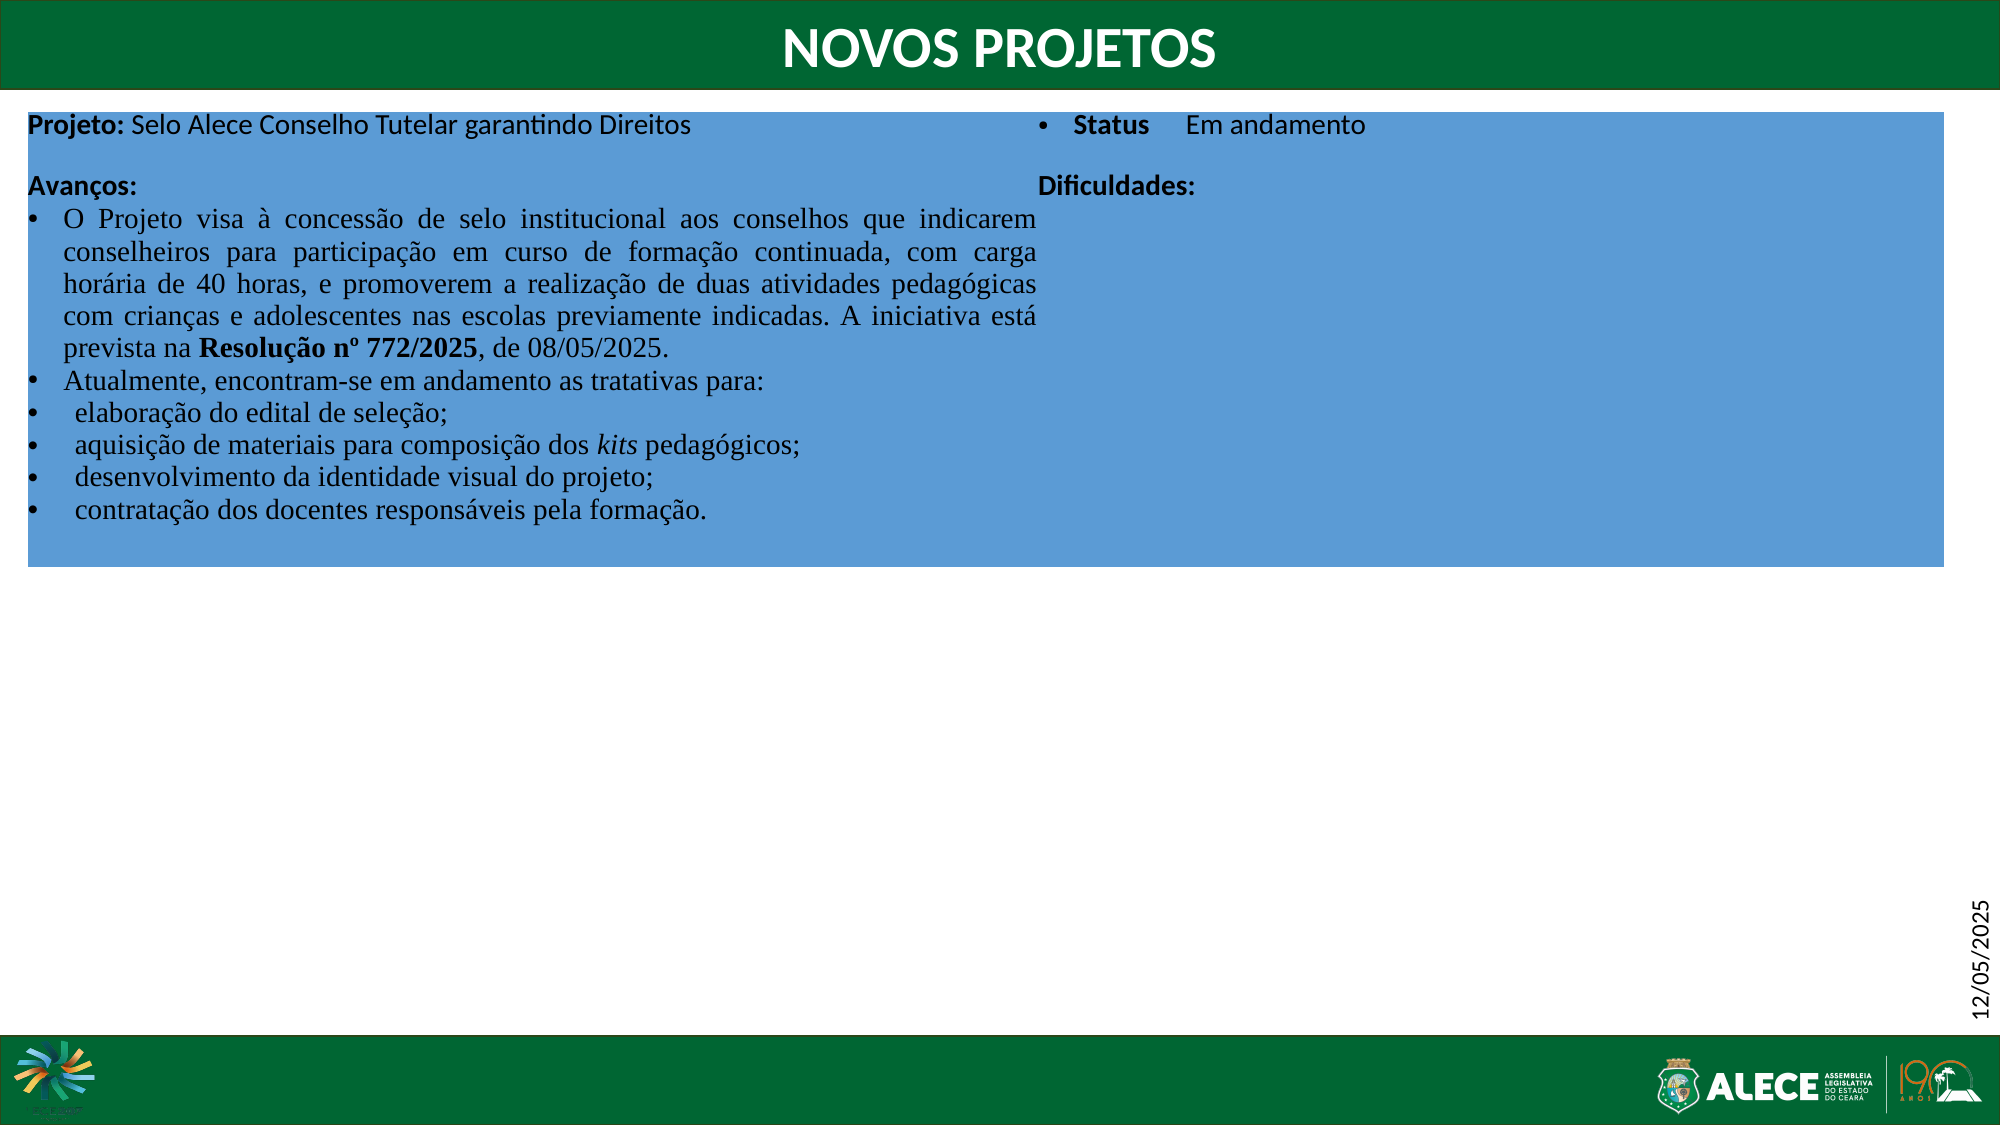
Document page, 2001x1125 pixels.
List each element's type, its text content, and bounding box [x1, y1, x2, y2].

picture [1625, 982, 2000, 1125]
text_box [0, 1036, 1625, 1125]
table_header [1397, 112, 1944, 174]
text_box NOVOS PROJETOS [0, 0, 2000, 89]
table_header Projeto: Selo Alece Conselho Tutelar garantindo Direitos [28, 112, 1038, 174]
text_box 12/05/2025 [1956, 883, 2000, 982]
table_header Em andamento [1155, 112, 1397, 174]
table_header Status [1038, 112, 1155, 174]
table_cell Dificuldades: [1038, 174, 1944, 567]
table_cell Avanços: O Projeto visa à concessão de selo institucional aos conselhos que indicarem conselheiros para participação em curso de formação continuada, com carga horária de 40 horas, e promoverem a realização de duas atividades pedagógicas com crianças e adolescentes nas escolas previamente indicadas. A iniciativa está prevista na Resolução nº 772/2025, de 08/05/2025. Atualmente, encontram-se em andamento as tratativas para: elaboração do edital de seleção; aquisição de materiais para composição dos kits pedagógicos; desenvolvimento da identidade visual do projeto; contratação dos docentes responsáveis pela formação. [28, 174, 1038, 567]
